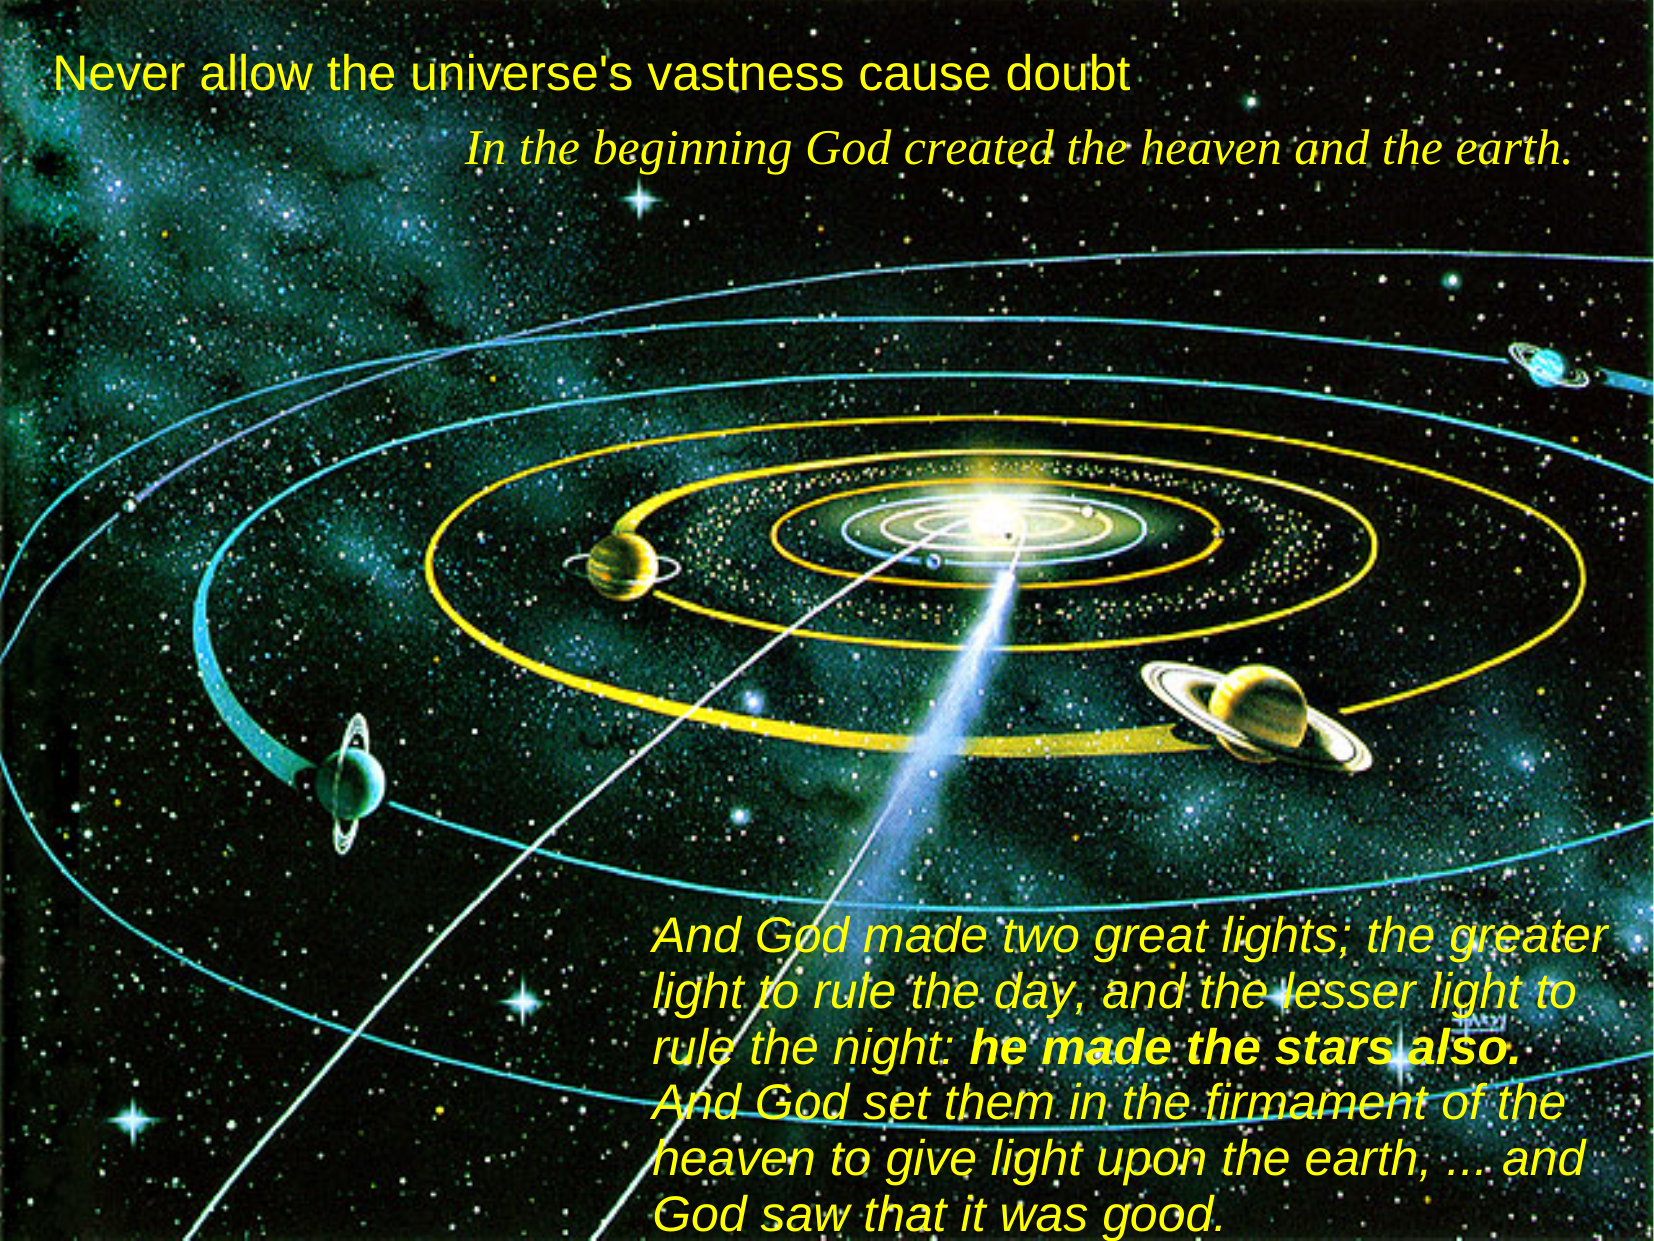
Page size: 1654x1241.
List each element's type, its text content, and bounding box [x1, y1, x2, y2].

text_box And God made two great lights; the greater light to rule the day, and the lesser light to rule the night: he made the stars also. And God set them in the firmament of the heaven to give light upon the earth, ... and God saw that it was good. [637, 900, 1651, 1241]
picture [0, 0, 1654, 1241]
text_box Never allow the universe's vastness cause doubt [37, 37, 1238, 113]
text_box In the beginning God created the heaven and the earth. [450, 112, 1613, 184]
